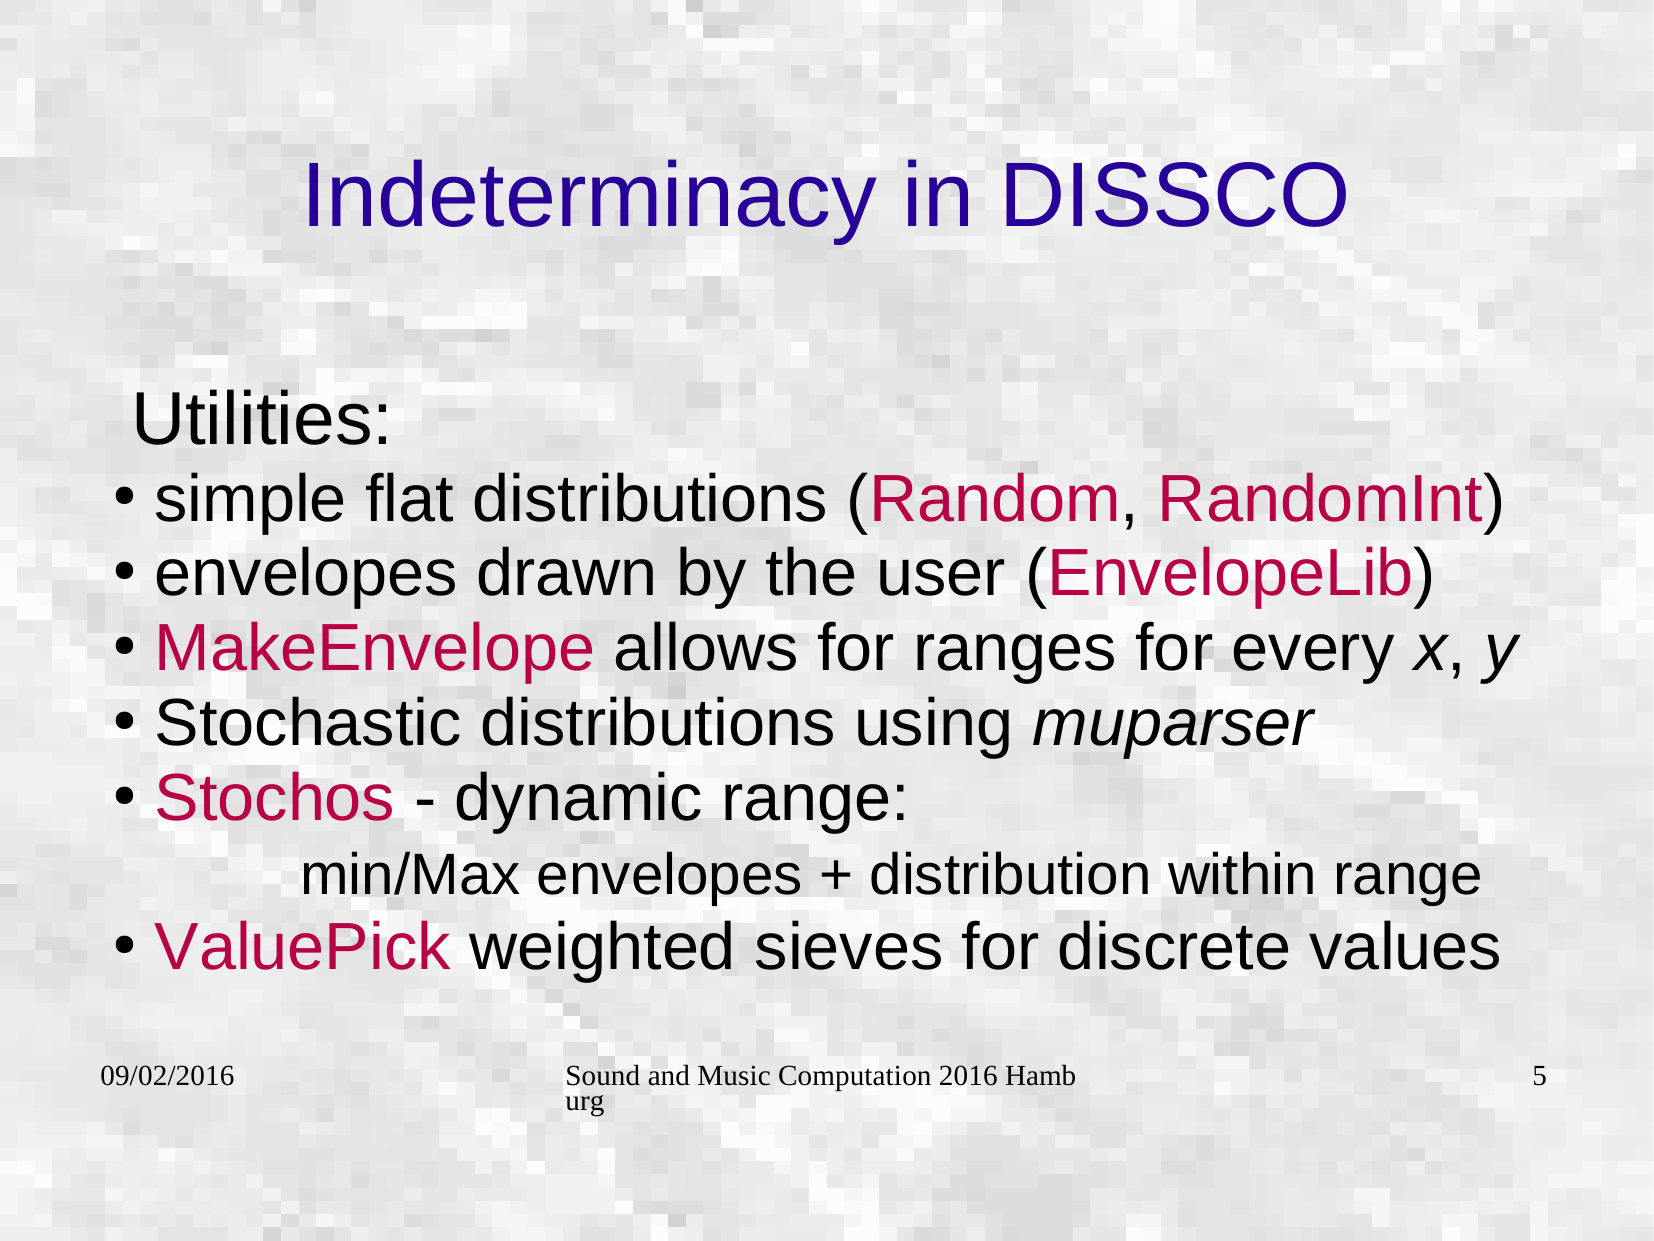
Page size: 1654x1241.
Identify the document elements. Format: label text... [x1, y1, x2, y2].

picture [0, 0, 1654, 1241]
title Indeterminacy in DISSCO [118, 90, 1536, 298]
subtitle Utilities: simple flat distributions (Random, RandomInt) envelopes drawn by the user (EnvelopeLib) MakeEnvelope allows for ranges for every x, y Stochastic distributions using muparser Stochos - dynamic range: min/Max envelopes + distribution within range ValuePick weighted sieves for discrete values [112, 348, 1566, 1013]
